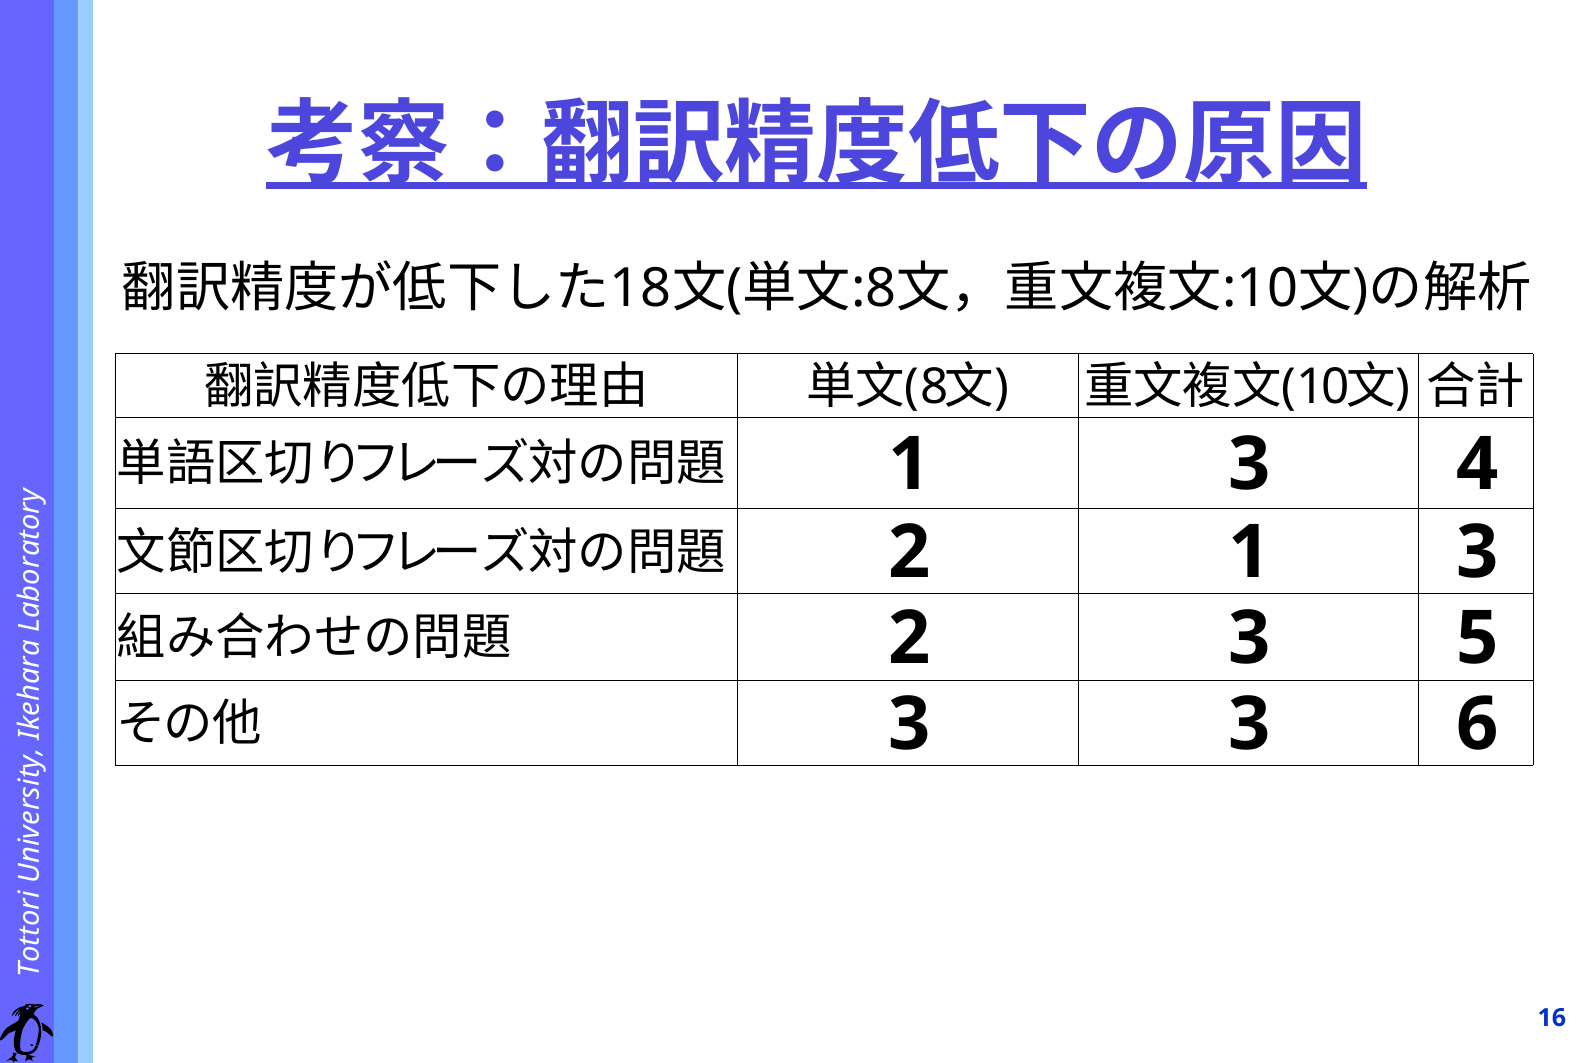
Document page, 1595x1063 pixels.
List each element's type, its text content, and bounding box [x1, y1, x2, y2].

title 考察：翻訳精度低下の原因 [92, 24, 1542, 236]
text_box 翻訳精度が低下した18文(単文:8文，重文複文:10文)の解析 [88, 236, 1565, 306]
chart [114, 353, 1536, 768]
